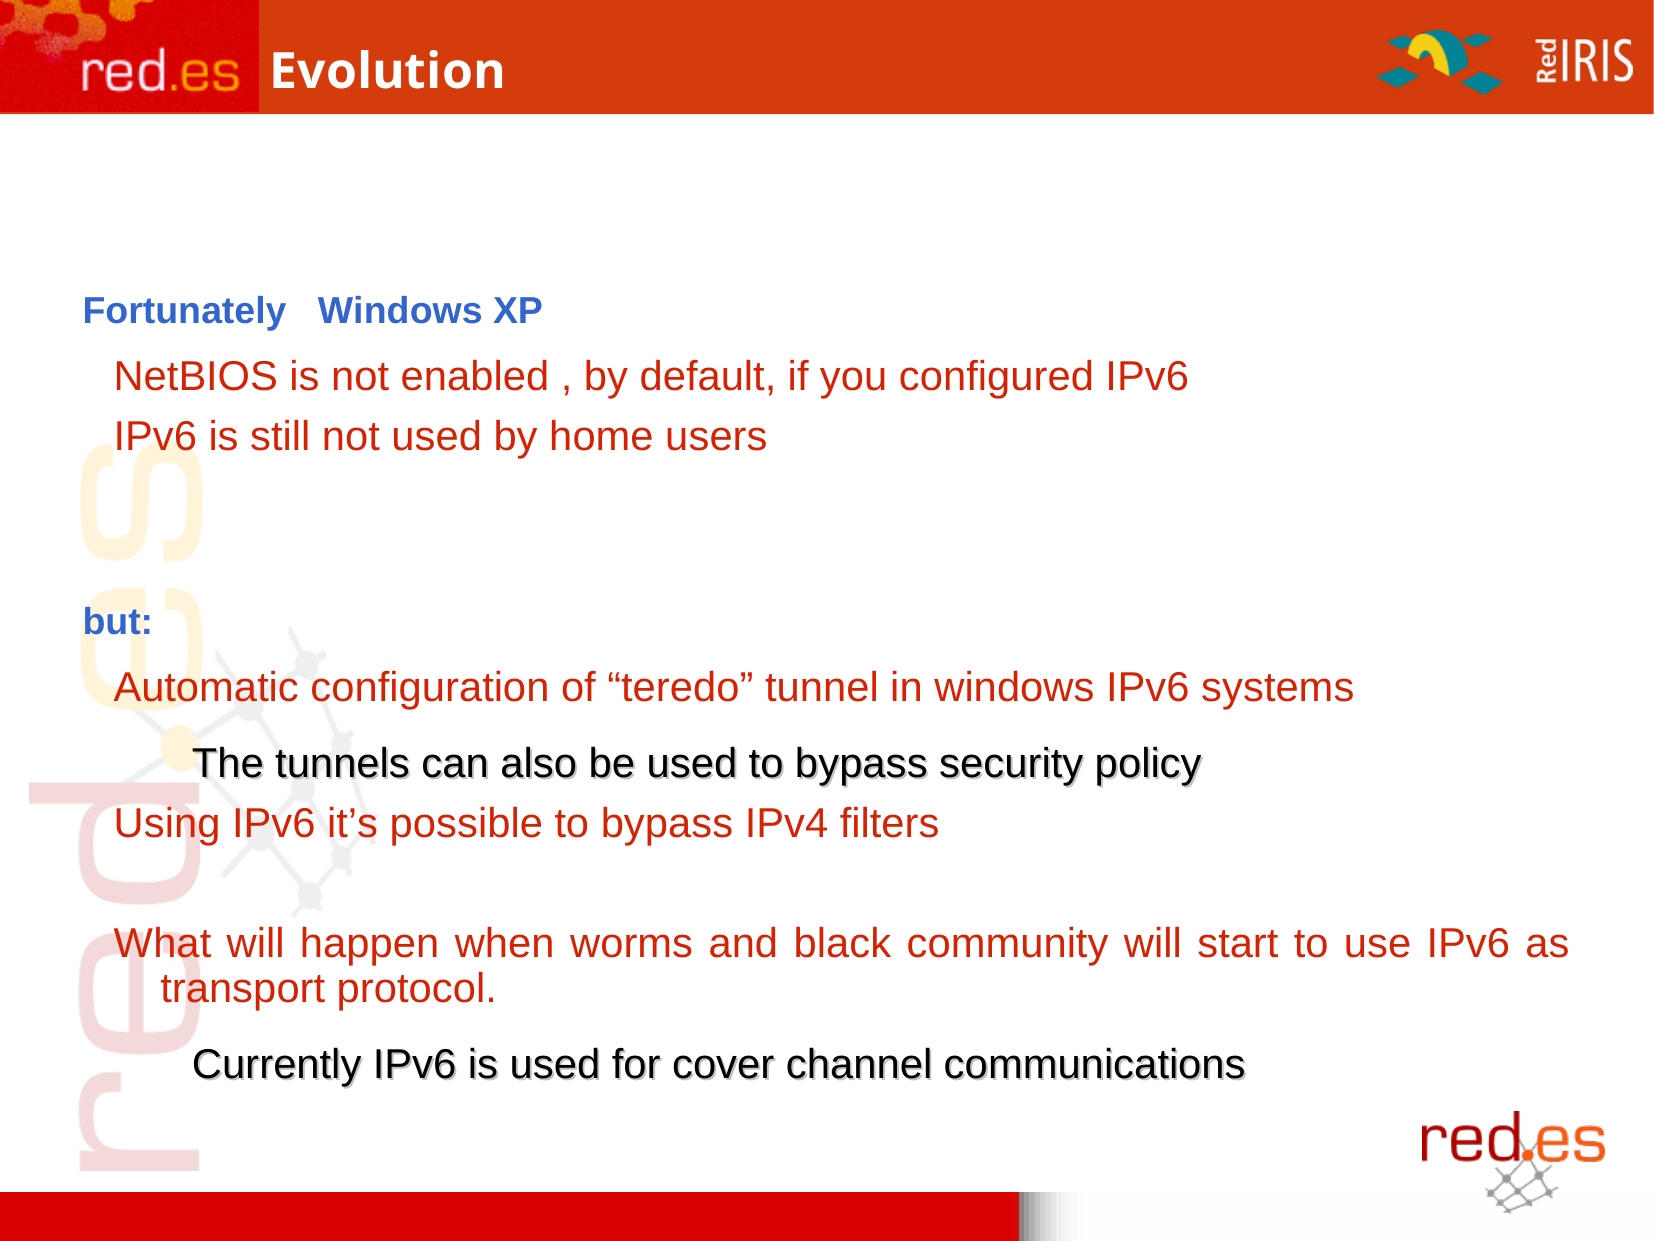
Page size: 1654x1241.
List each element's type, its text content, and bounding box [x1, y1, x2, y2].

picture [0, 1111, 1654, 1241]
picture [29, 441, 380, 1171]
picture [1557, 30, 1633, 95]
title Evolution [269, 0, 1557, 140]
list Fortunately Windows XP NetBIOS is not enabled , by default, if you configured IPv6 IPv6 is still not used by home users but: Automatic configuration of “teredo” tunnel in windows IPv6 systems The tunnels can also be used to bypass security policy Using IPv6 it’s possible to bypass IPv4 filters What will happen when worms and black community will start to use IPv6 as transport protocol. Currently IPv6 is used for cover channel communications [82, 289, 1571, 1108]
picture [0, 0, 259, 112]
